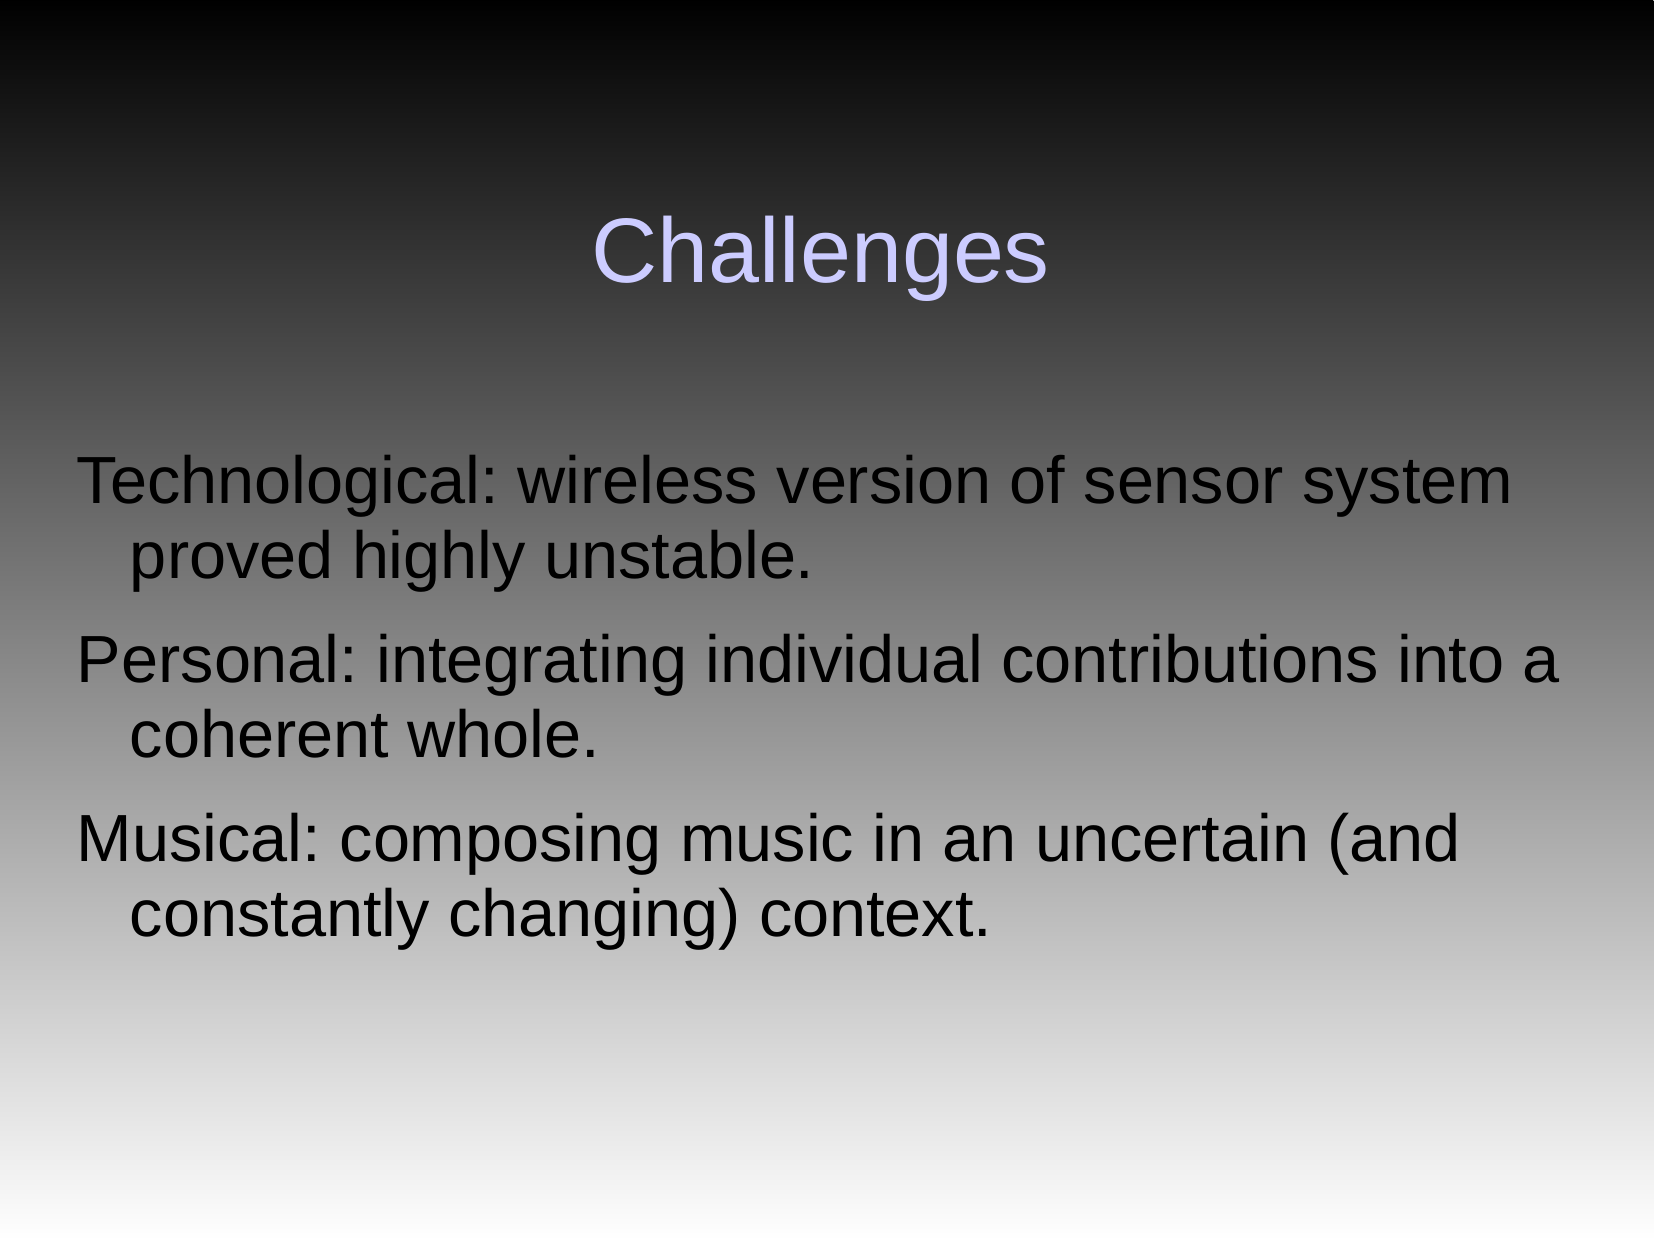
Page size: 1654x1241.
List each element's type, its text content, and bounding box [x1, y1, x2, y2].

list Technological: wireless version of sensor system proved highly unstable. Personal: integrating individual contributions into a coherent whole. Musical: composing music in an uncertain (and constantly changing) context. [59, 442, 1577, 1152]
title Challenges [76, 147, 1565, 355]
